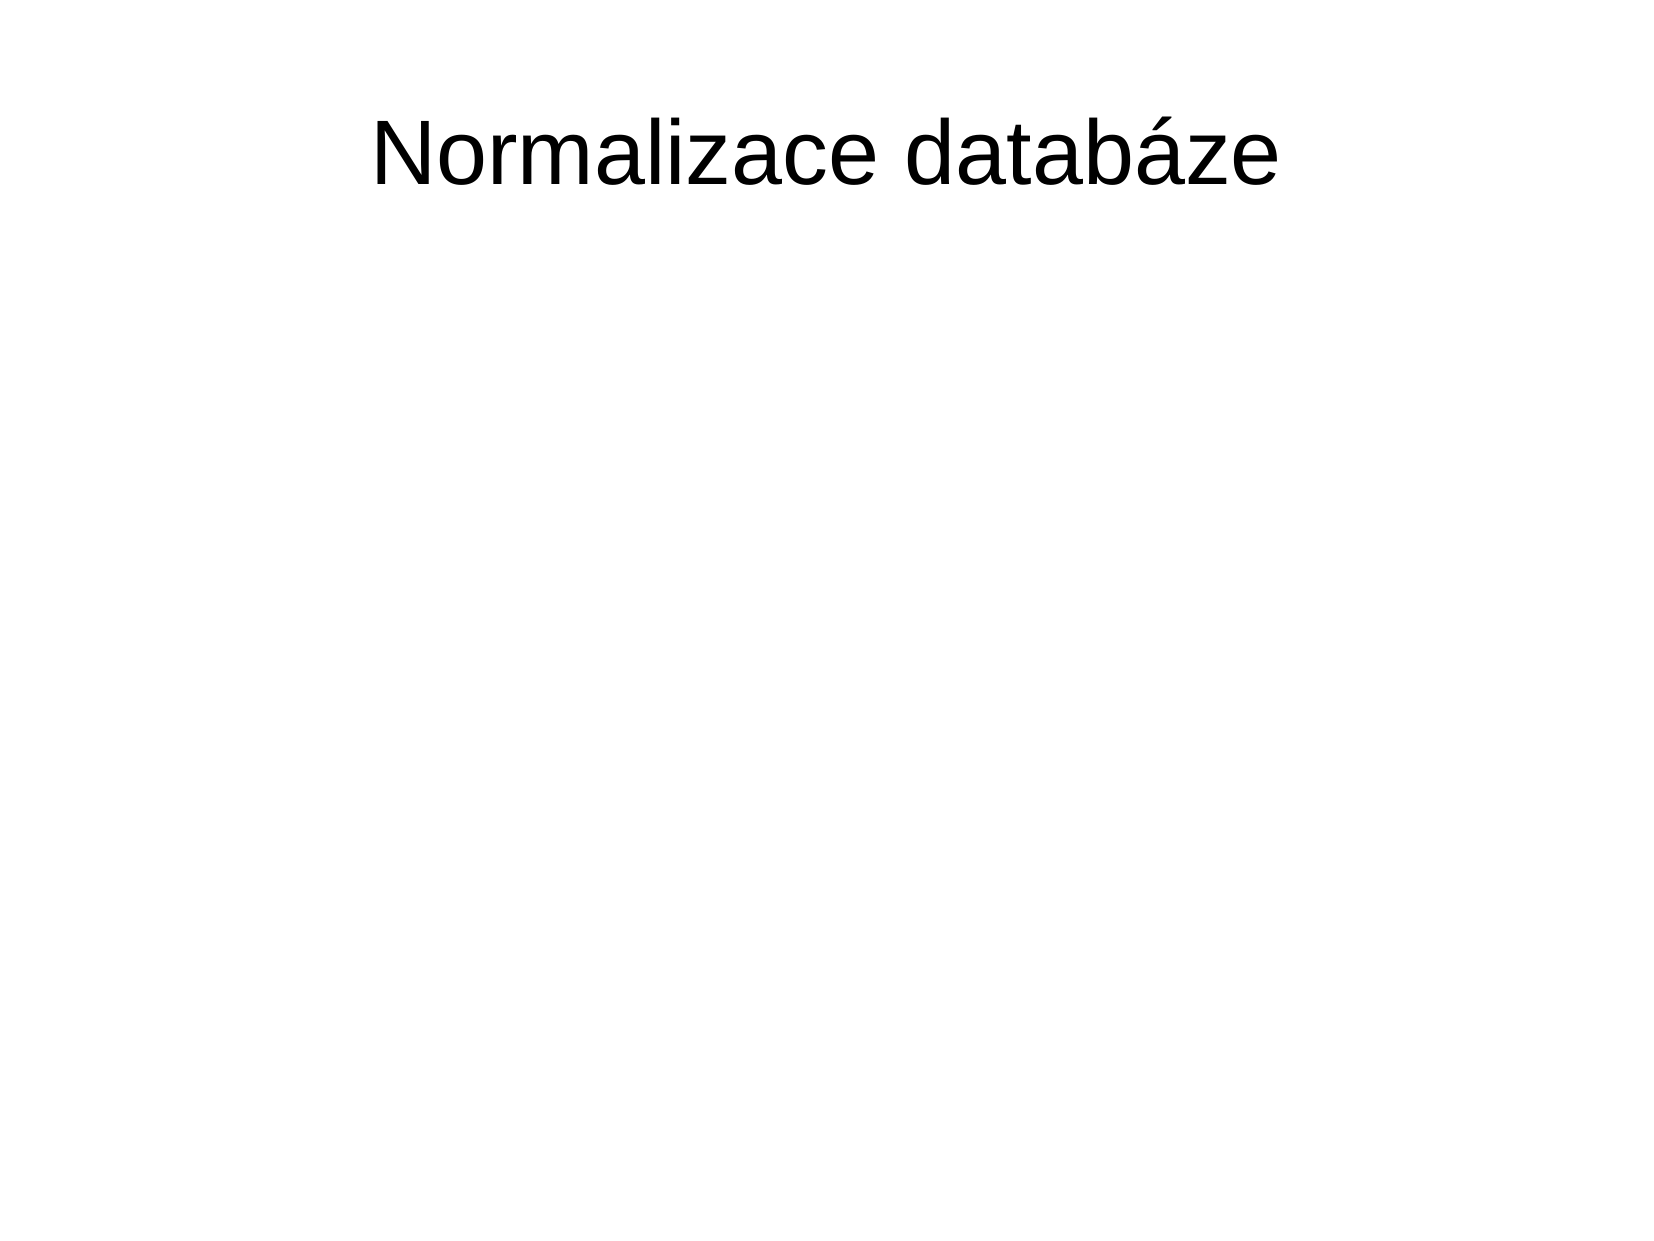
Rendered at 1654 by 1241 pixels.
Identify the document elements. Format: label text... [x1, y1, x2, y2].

title Normalizace databáze [82, 49, 1571, 257]
